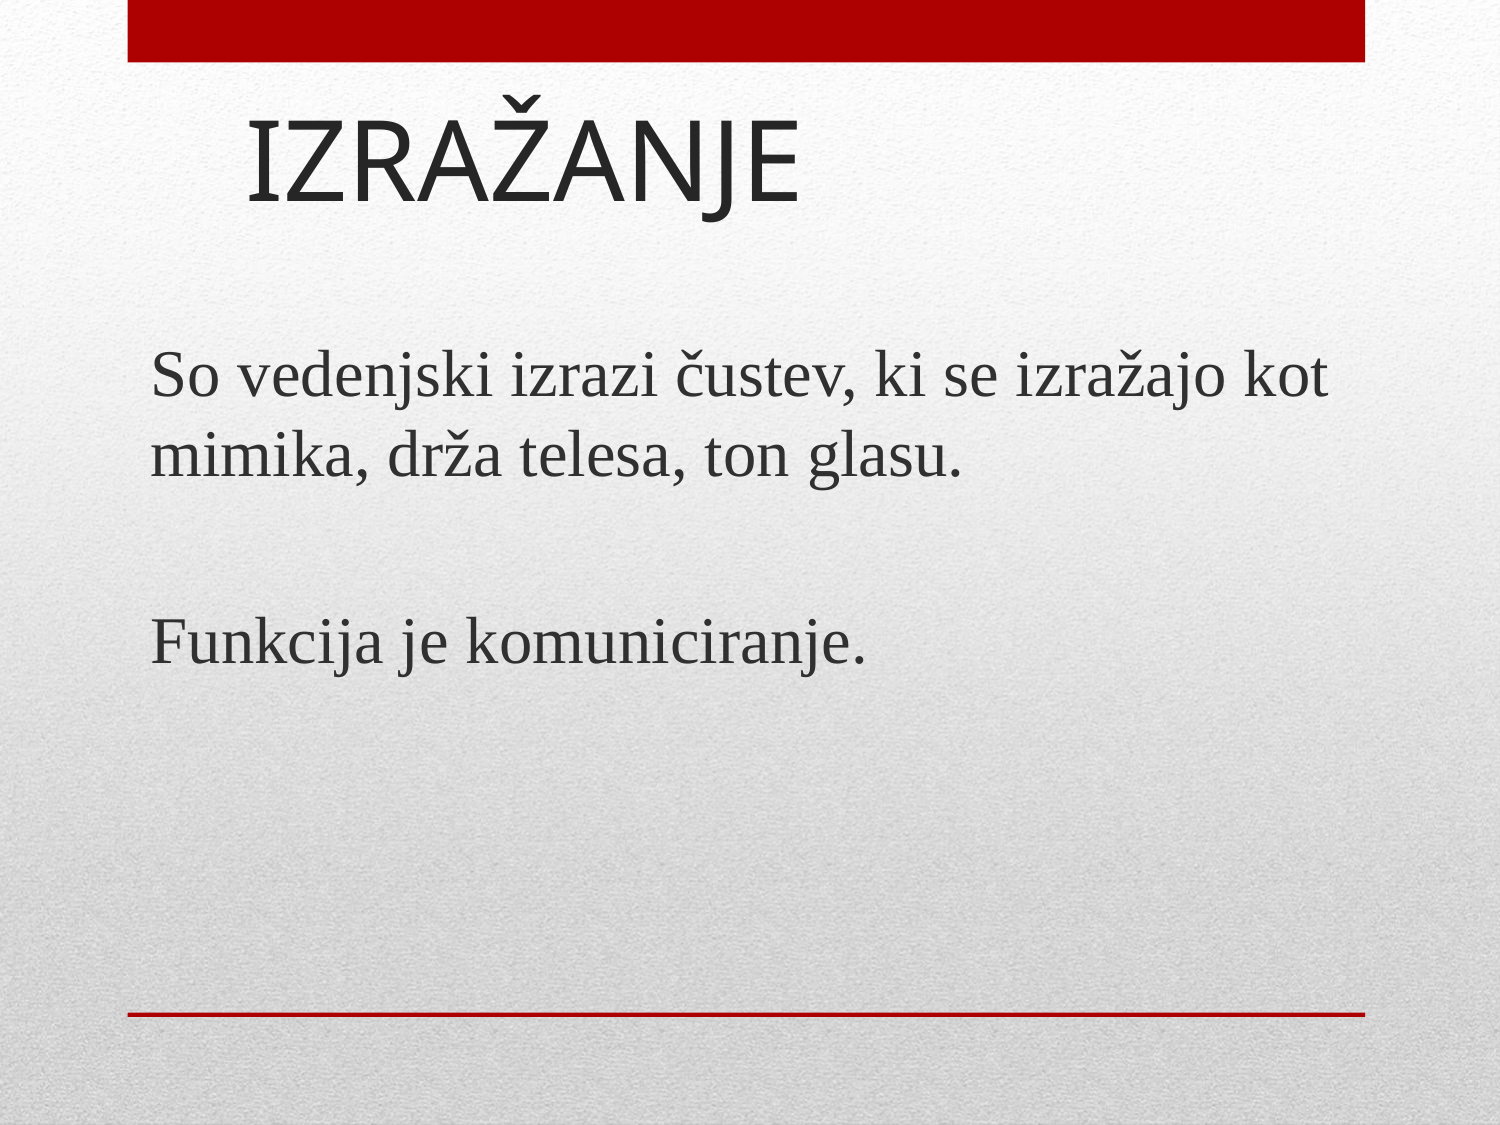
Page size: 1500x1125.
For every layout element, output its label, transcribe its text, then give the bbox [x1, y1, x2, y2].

list So vedenjski izrazi čustev, ki se izražajo kot mimika, drža telesa, ton glasu. Funkcija je komuniciranje. [135, 184, 1374, 823]
title IZRAŽANJE [230, 66, 1343, 184]
picture [0, 0, 1500, 1125]
